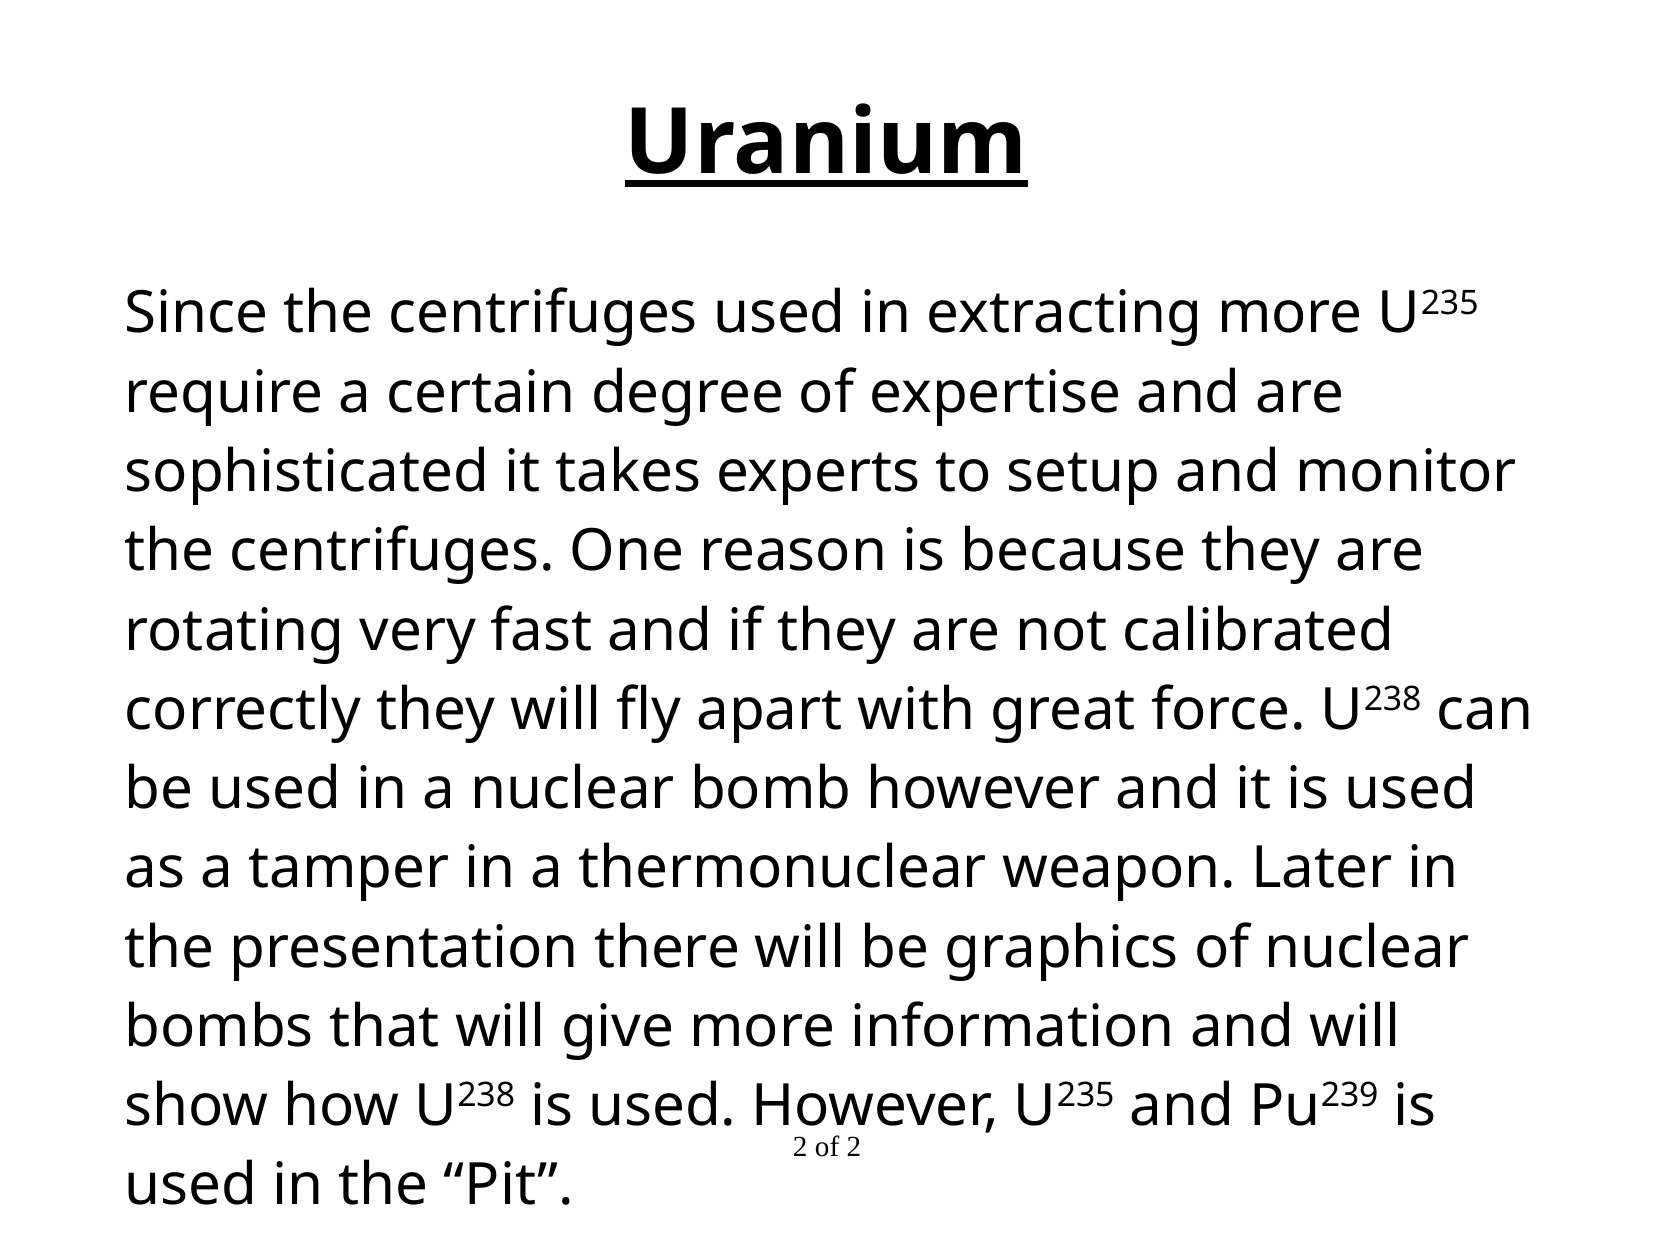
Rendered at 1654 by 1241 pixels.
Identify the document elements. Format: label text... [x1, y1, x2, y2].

text_box Since the centrifuges used in extracting more U235 require a certain degree of expertise and are sophisticated it takes experts to setup and monitor the centrifuges. One reason is because they are rotating very fast and if they are not calibrated correctly they will fly apart with great force. U238 can be used in a nuclear bomb however and it is used as a tamper in a thermonuclear weapon. Later in the presentation there will be graphics of nuclear bombs that will give more information and will show how U238 is used. However, U235 and Pu239 is used in the “Pit”. [110, 263, 1554, 1159]
title Uranium [82, 34, 1571, 242]
